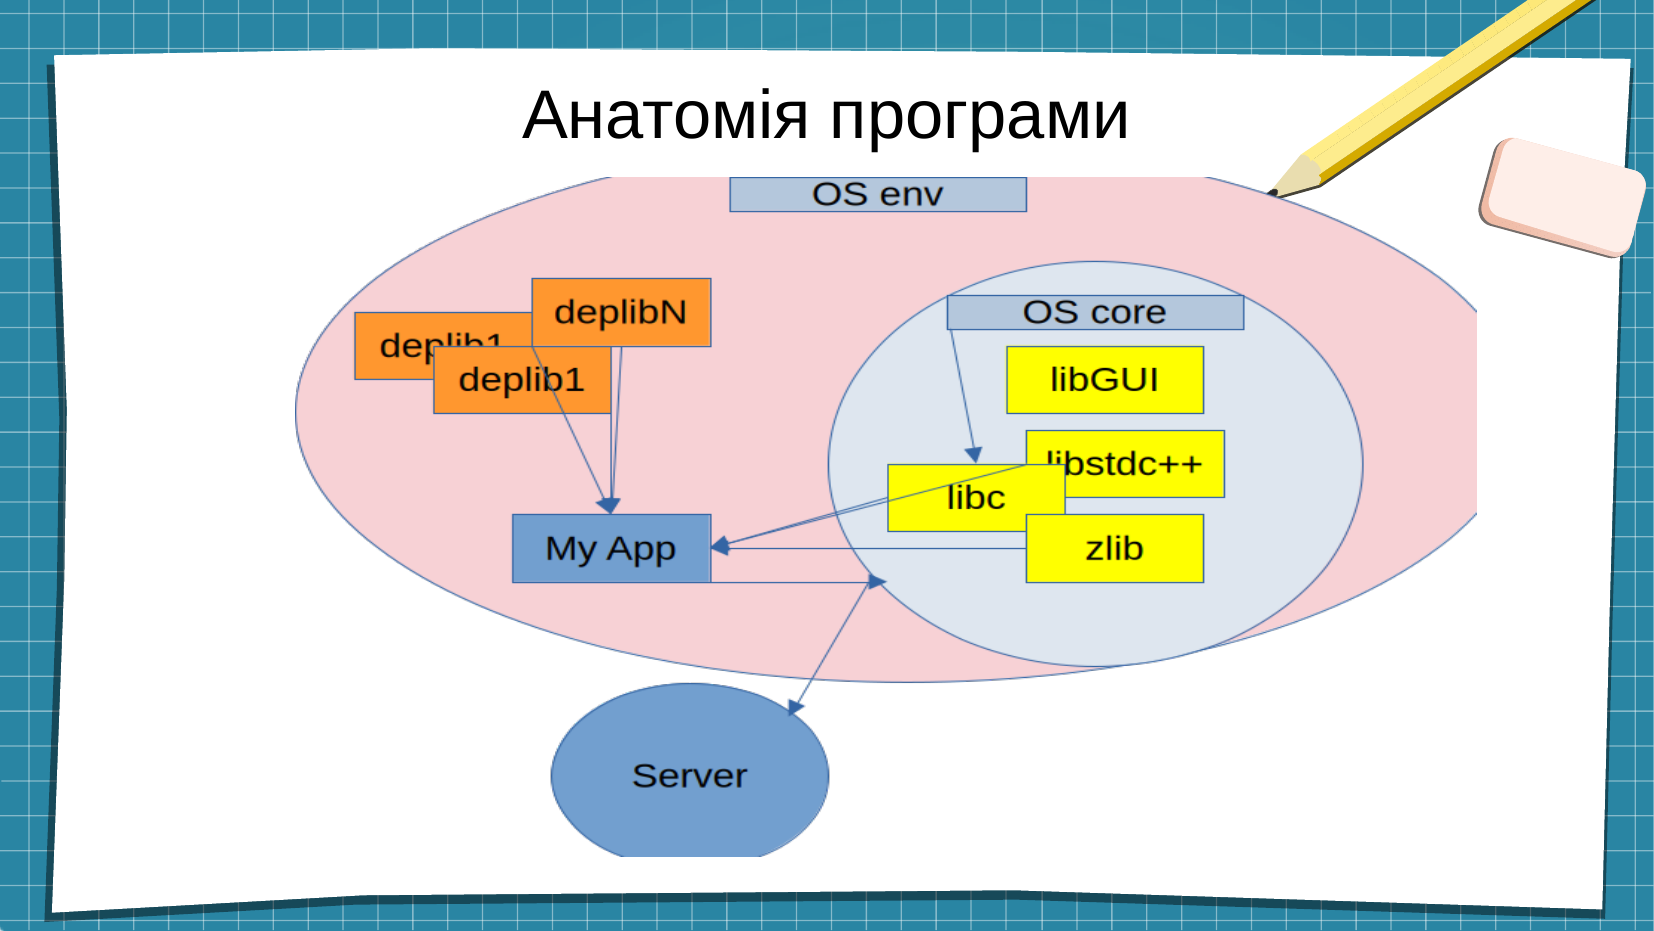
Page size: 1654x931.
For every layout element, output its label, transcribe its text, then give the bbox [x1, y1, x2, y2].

picture [295, 177, 1477, 857]
title Анатомія програми [82, 37, 1571, 193]
